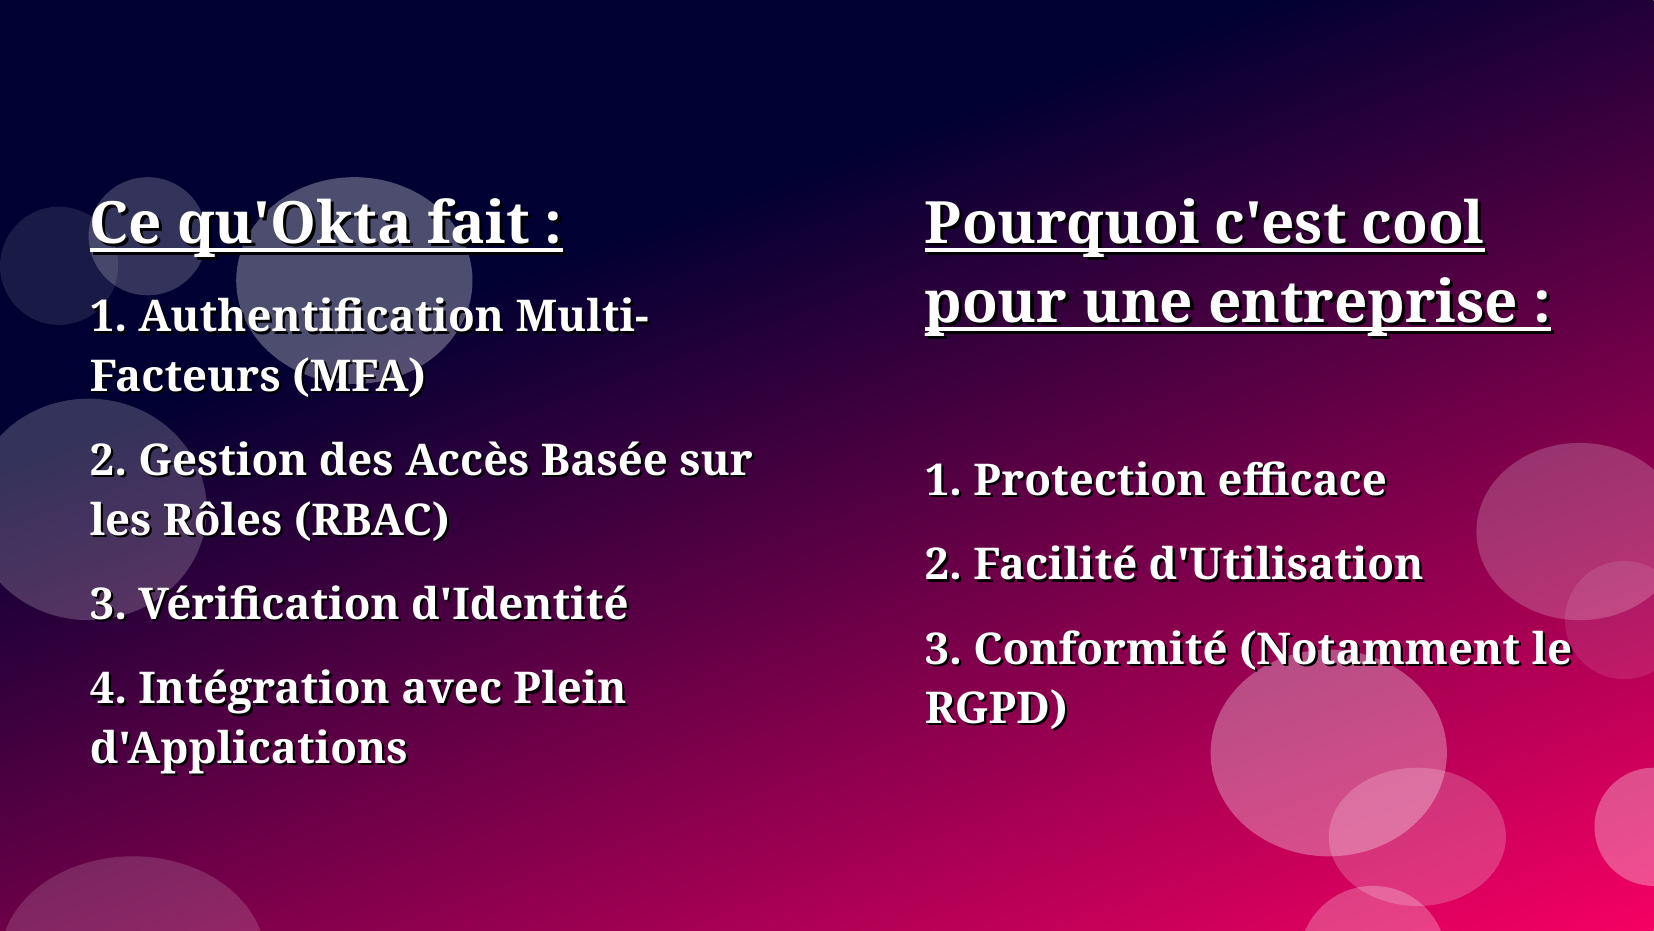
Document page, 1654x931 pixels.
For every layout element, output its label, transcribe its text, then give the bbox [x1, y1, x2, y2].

text_box Pourquoi c'est cool pour une entreprise : 1. Protection efficace 2. Facilité d'Utilisation 3. Conformité (Notamment le RGPD) [910, 173, 1612, 931]
text_box Ce qu'Okta fait : 1. Authentification Multi-Facteurs (MFA) 2. Gestion des Accès Basée sur les Rôles (RBAC) 3. Vérification d'Identité 4. Intégration avec Plein d'Applications [75, 173, 777, 931]
